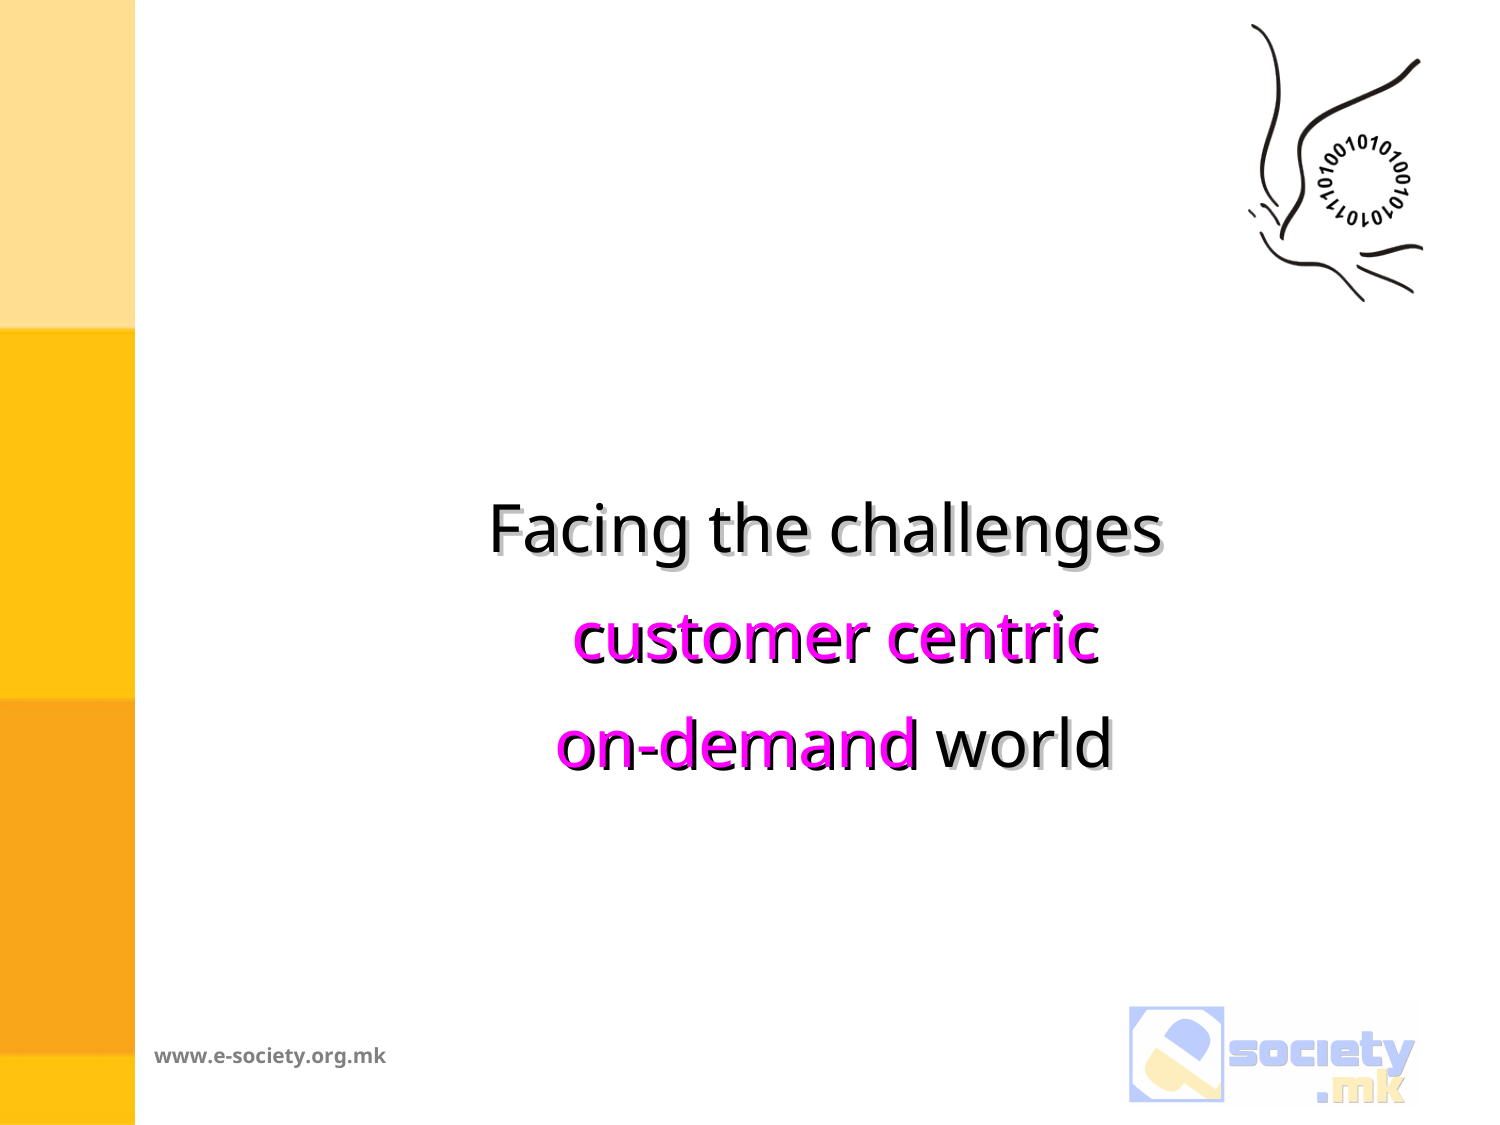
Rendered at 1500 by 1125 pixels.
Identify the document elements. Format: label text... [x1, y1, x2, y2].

picture [0, 0, 135, 1125]
subtitle Facing the challenges customer centric on-demand world [169, 262, 1425, 1006]
picture [1248, 24, 1424, 262]
